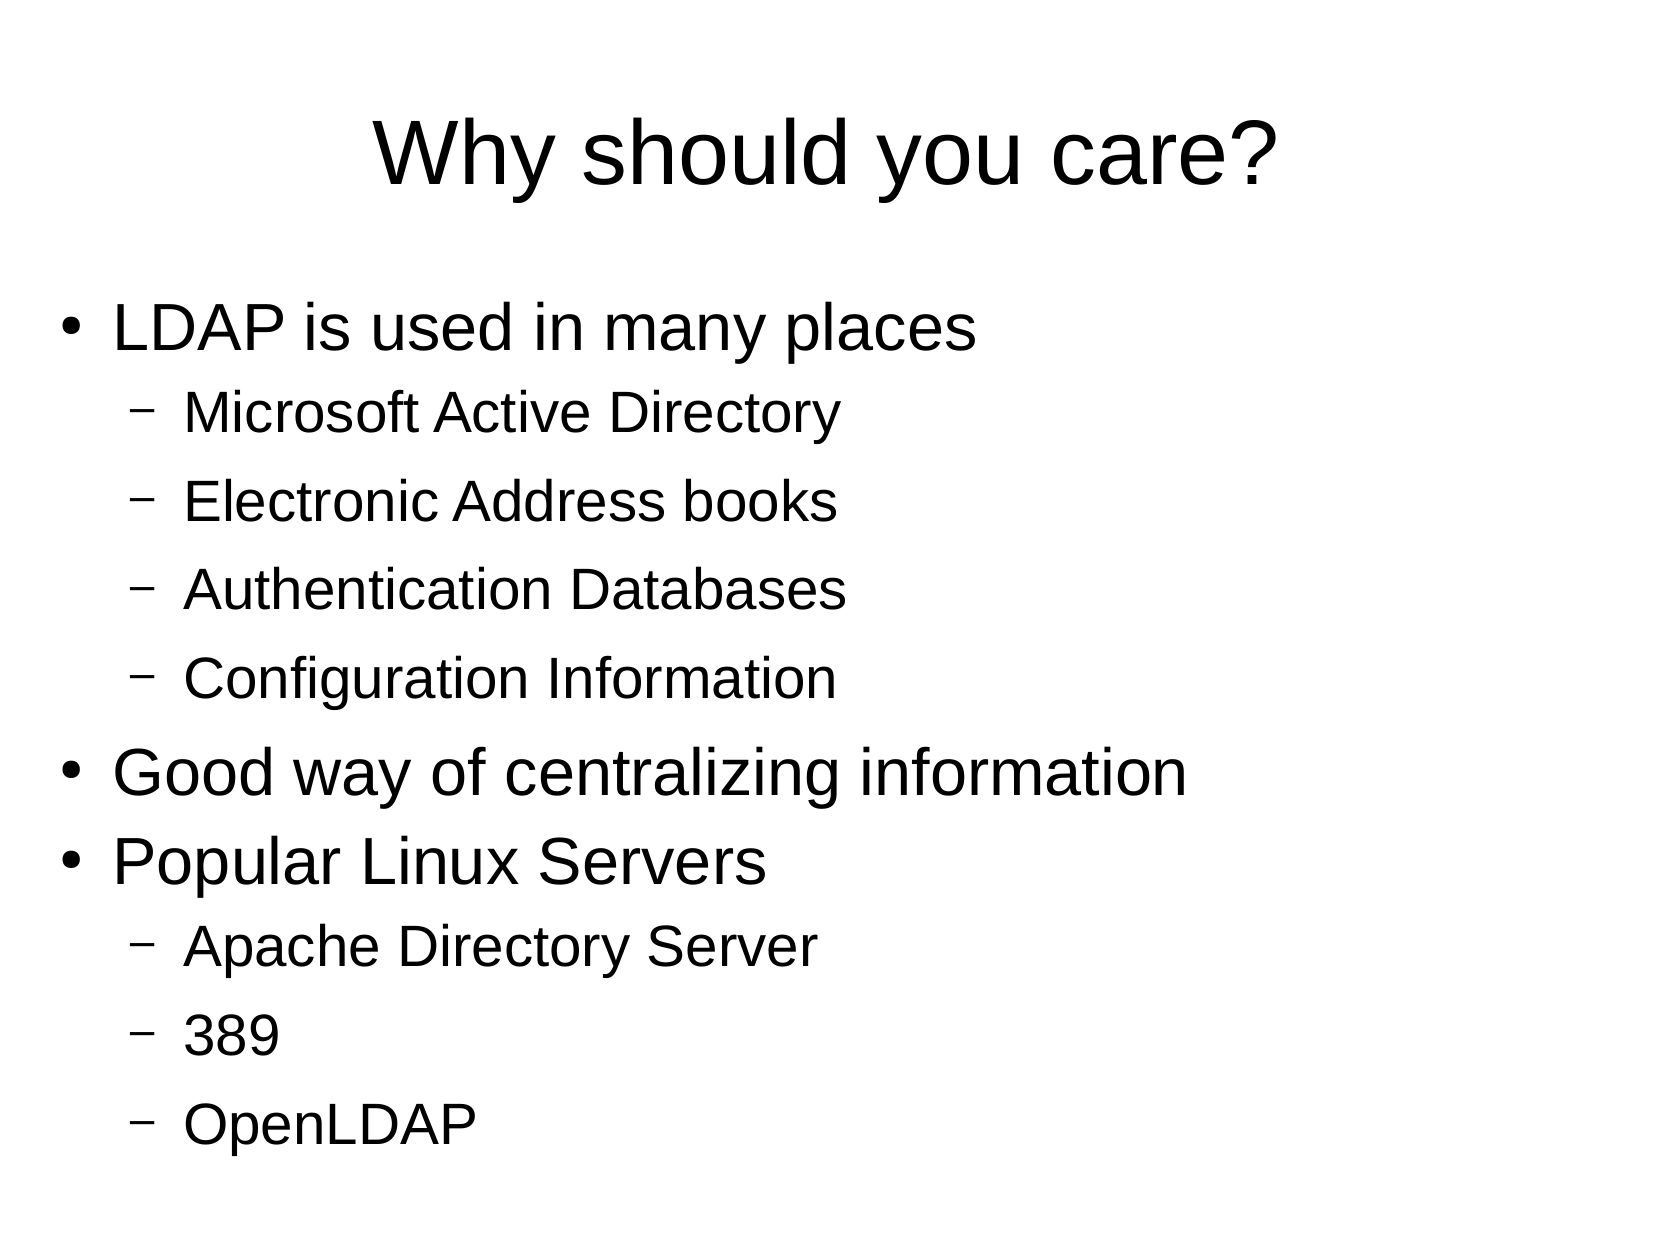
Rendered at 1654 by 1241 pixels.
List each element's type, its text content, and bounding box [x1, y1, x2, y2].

list LDAP is used in many places Microsoft Active Directory Electronic Address books Authentication Databases Configuration Information Good way of centralizing information Popular Linux Servers Apache Directory Server 389 OpenLDAP [41, 290, 1579, 1201]
title Why should you care? [82, 49, 1571, 257]
